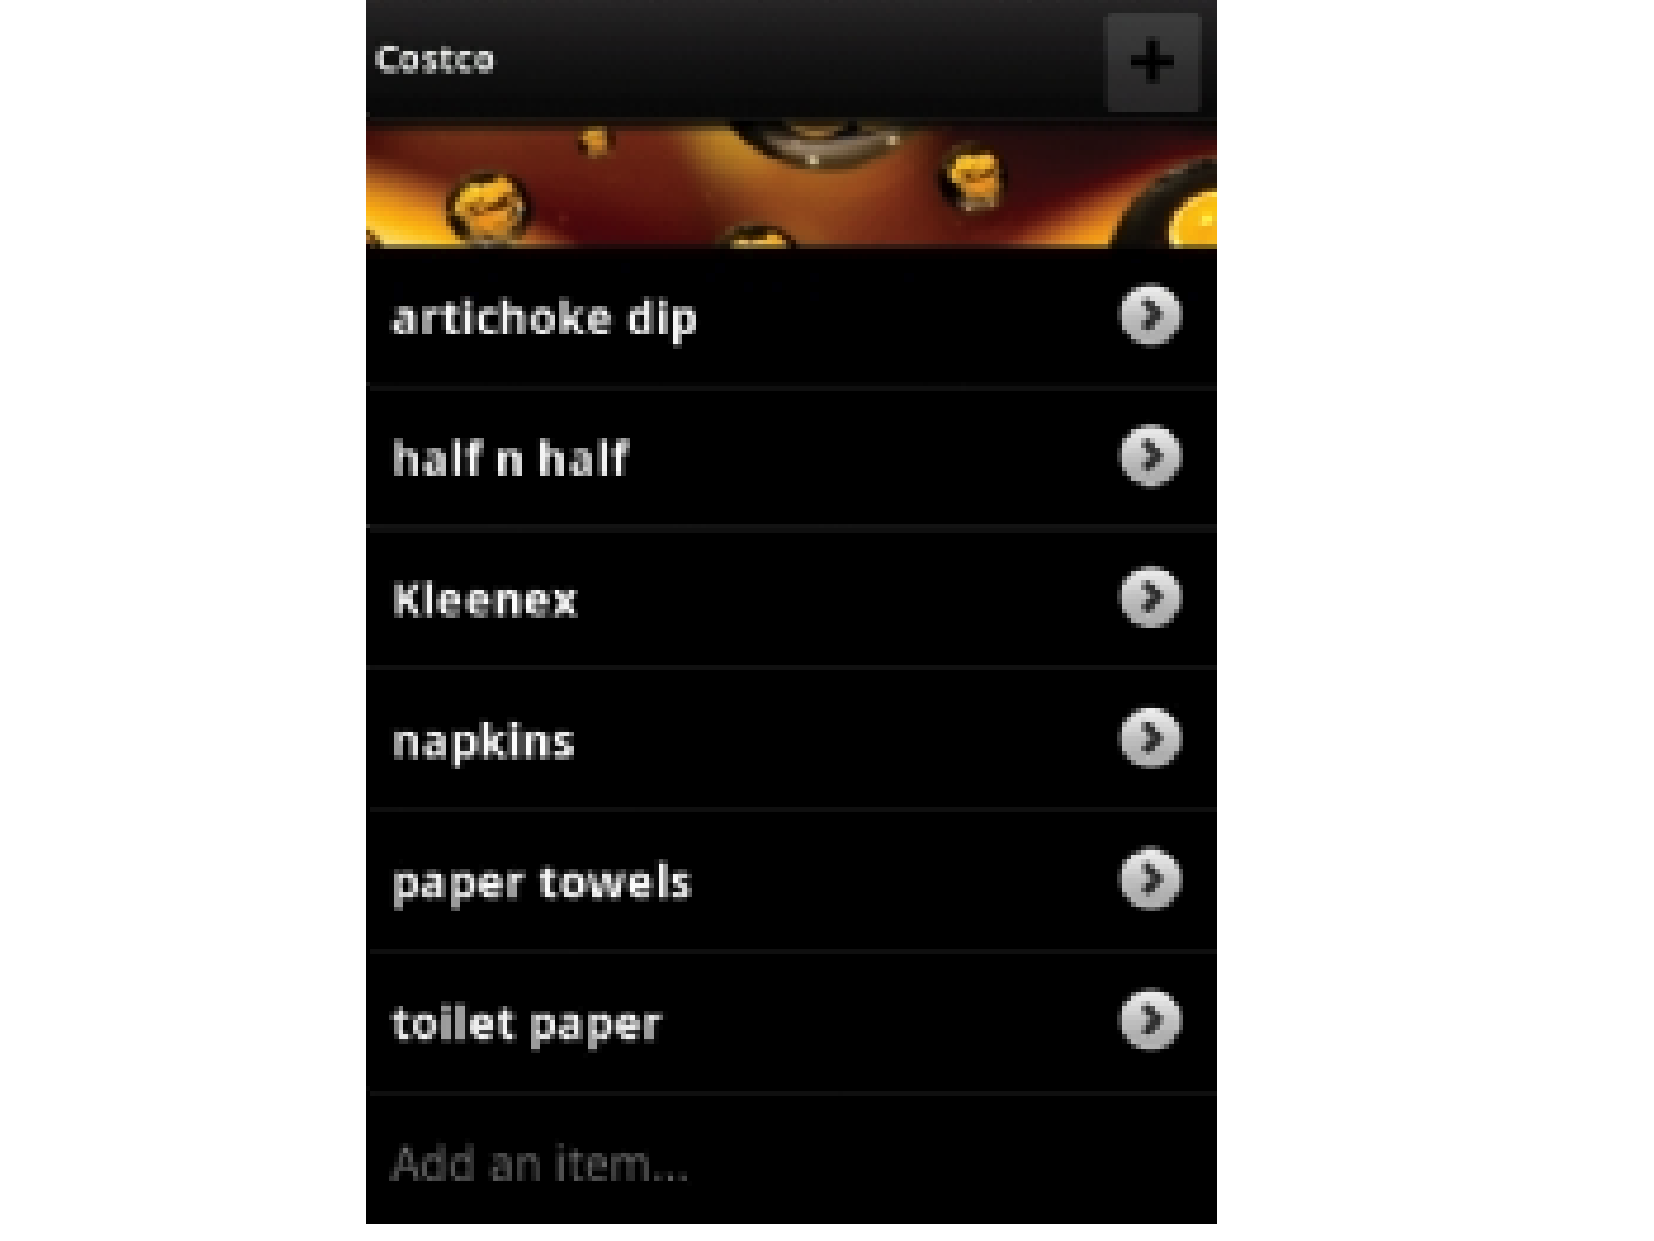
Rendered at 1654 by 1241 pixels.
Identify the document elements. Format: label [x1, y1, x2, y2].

picture [366, 0, 1217, 1224]
